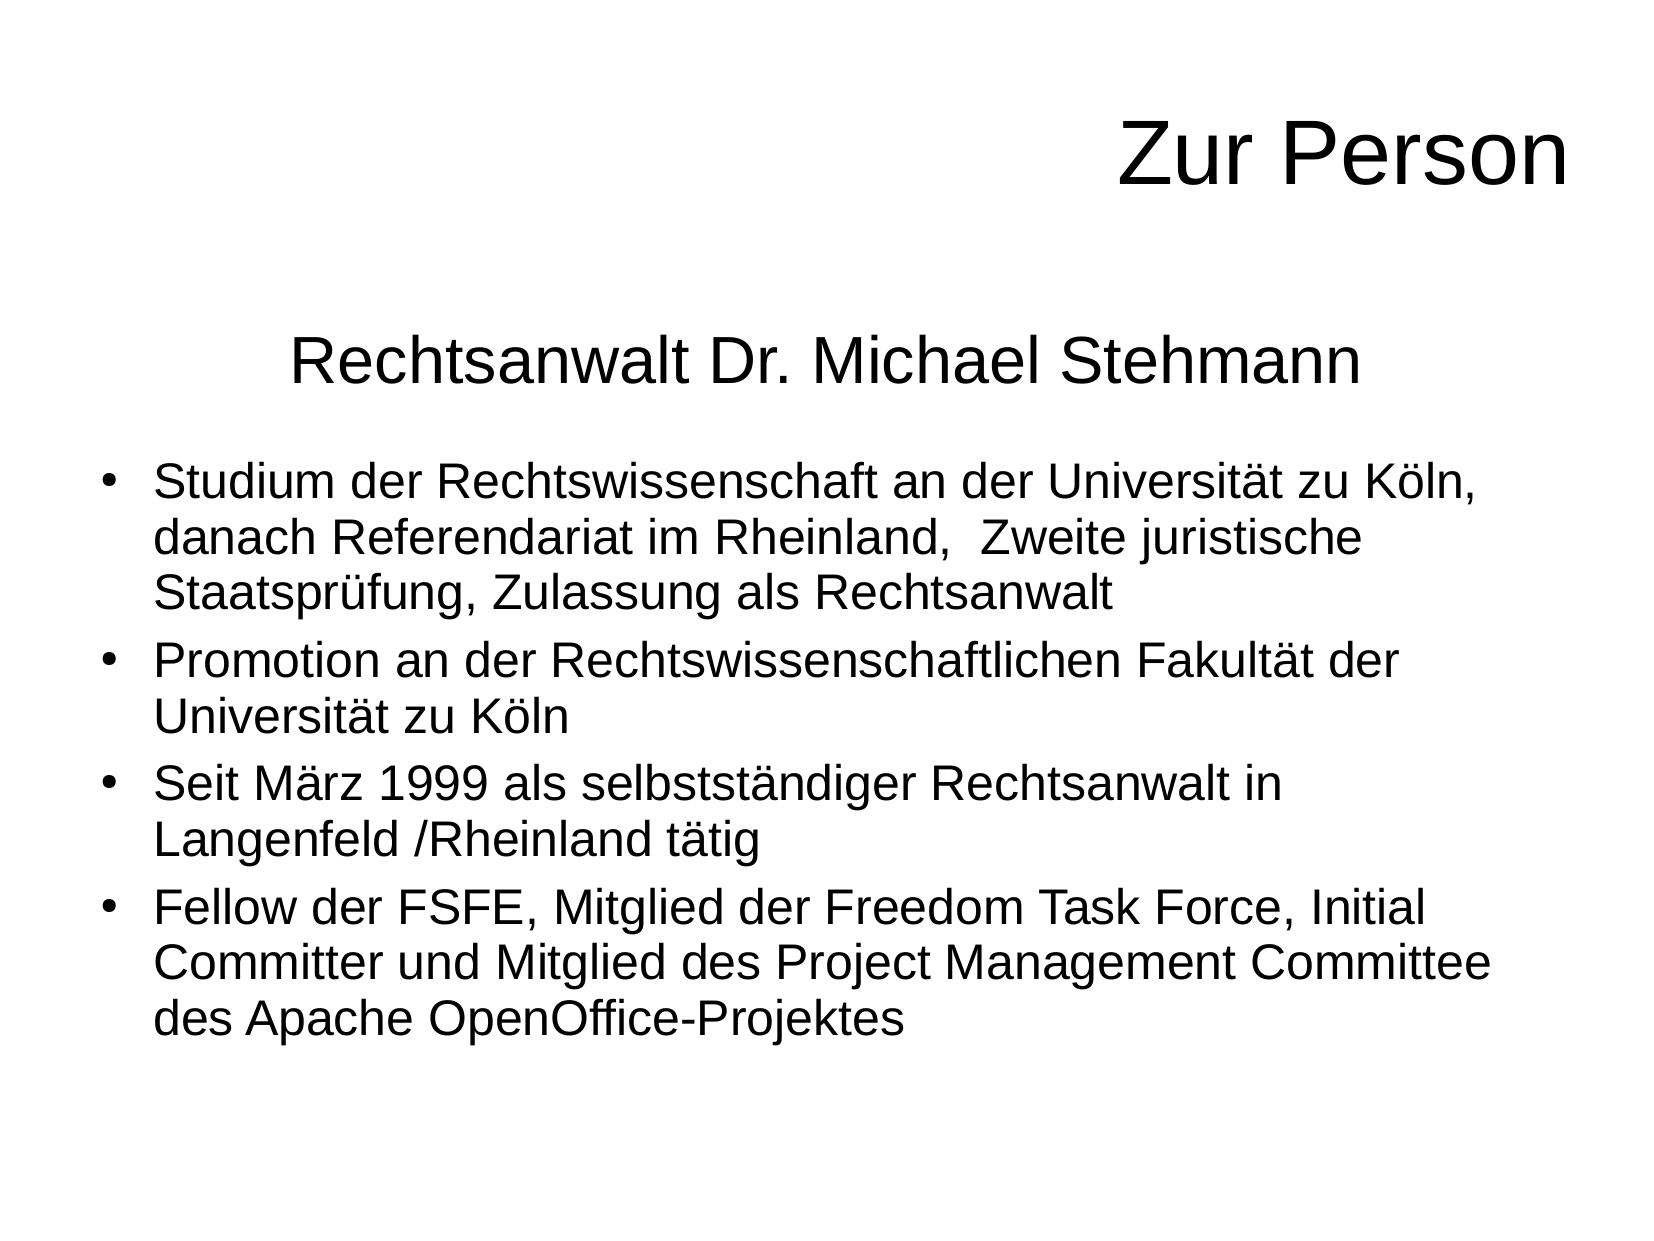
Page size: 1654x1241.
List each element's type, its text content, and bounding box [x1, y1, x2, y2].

title Zur Person [82, 49, 1571, 257]
subtitle Rechtsanwalt Dr. Michael Stehmann Studium der Rechtswissenschaft an der Universität zu Köln, danach Referendariat im Rheinland, Zweite juristische Staatsprüfung, Zulassung als Rechtsanwalt Promotion an der Rechtswissenschaftlichen Fakultät der Universität zu Köln Seit März 1999 als selbstständiger Rechtsanwalt in Langenfeld /Rheinland tätig Fellow der FSFE, Mitglied der Freedom Task Force, Initial Committer und Mitglied des Project Management Committee des Apache OpenOffice-Projektes [82, 290, 1571, 1109]
